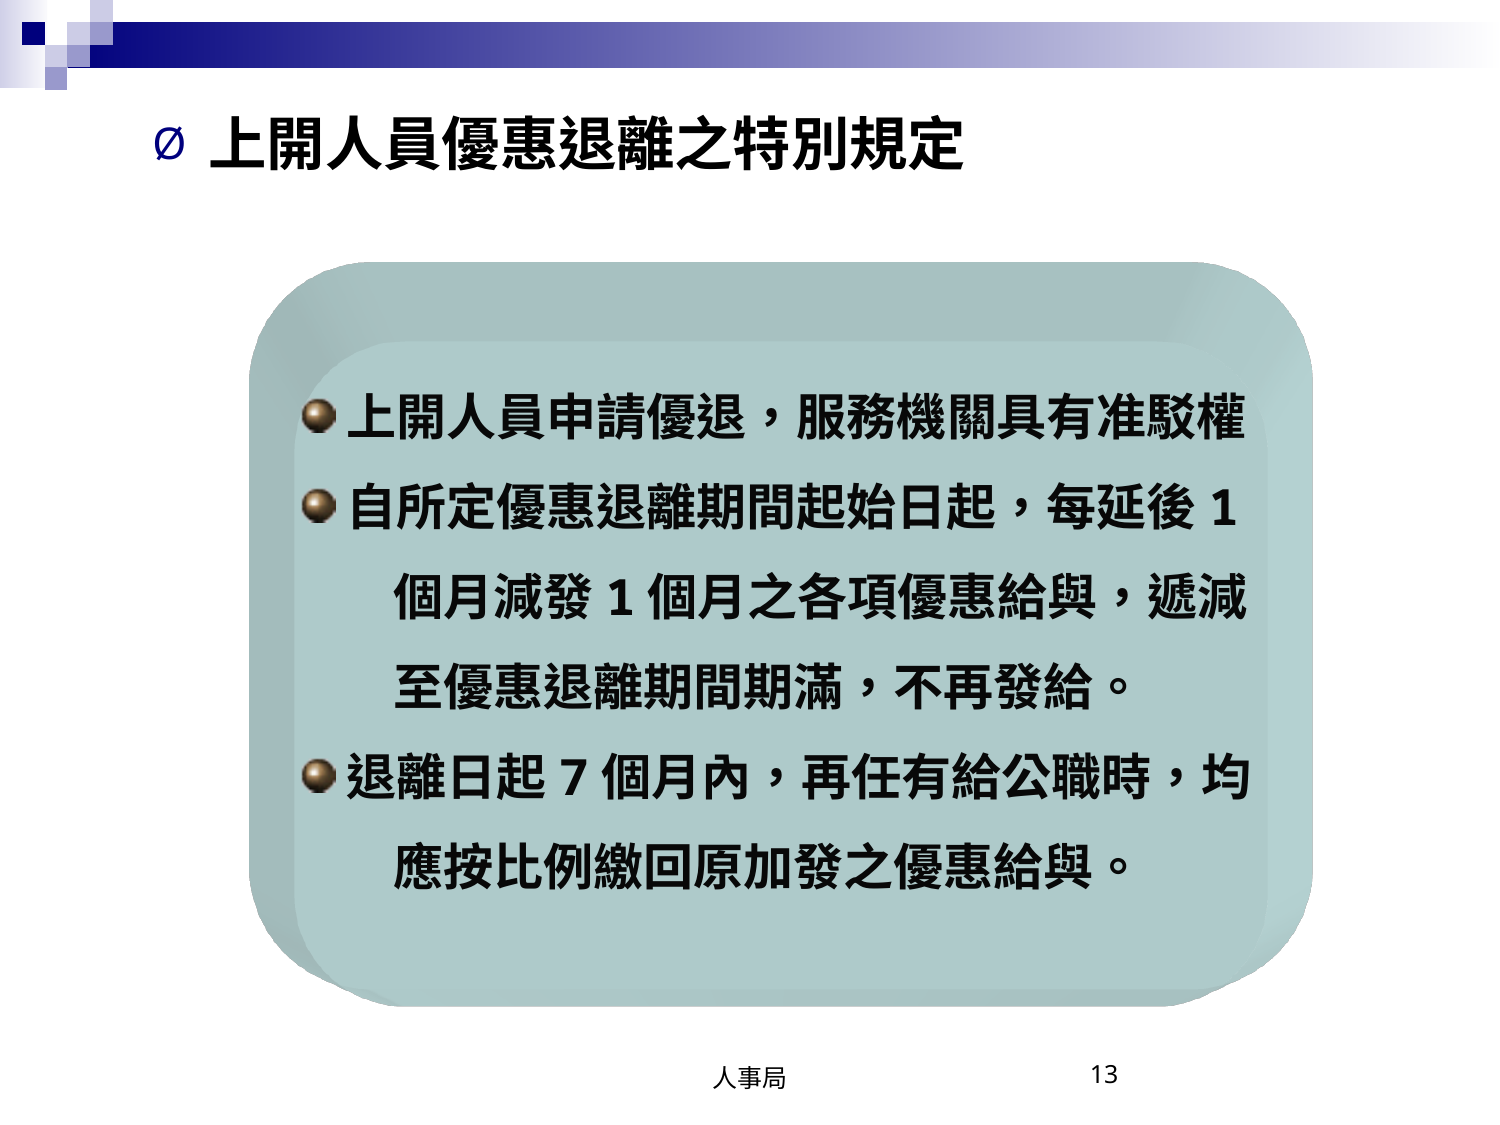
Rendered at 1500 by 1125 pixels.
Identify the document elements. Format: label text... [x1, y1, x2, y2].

text_box 上開人員優惠退離之特別規定 [137, 100, 1050, 236]
text_box 人事局 [512, 1025, 988, 1101]
text_box [1074, 1025, 1426, 1101]
